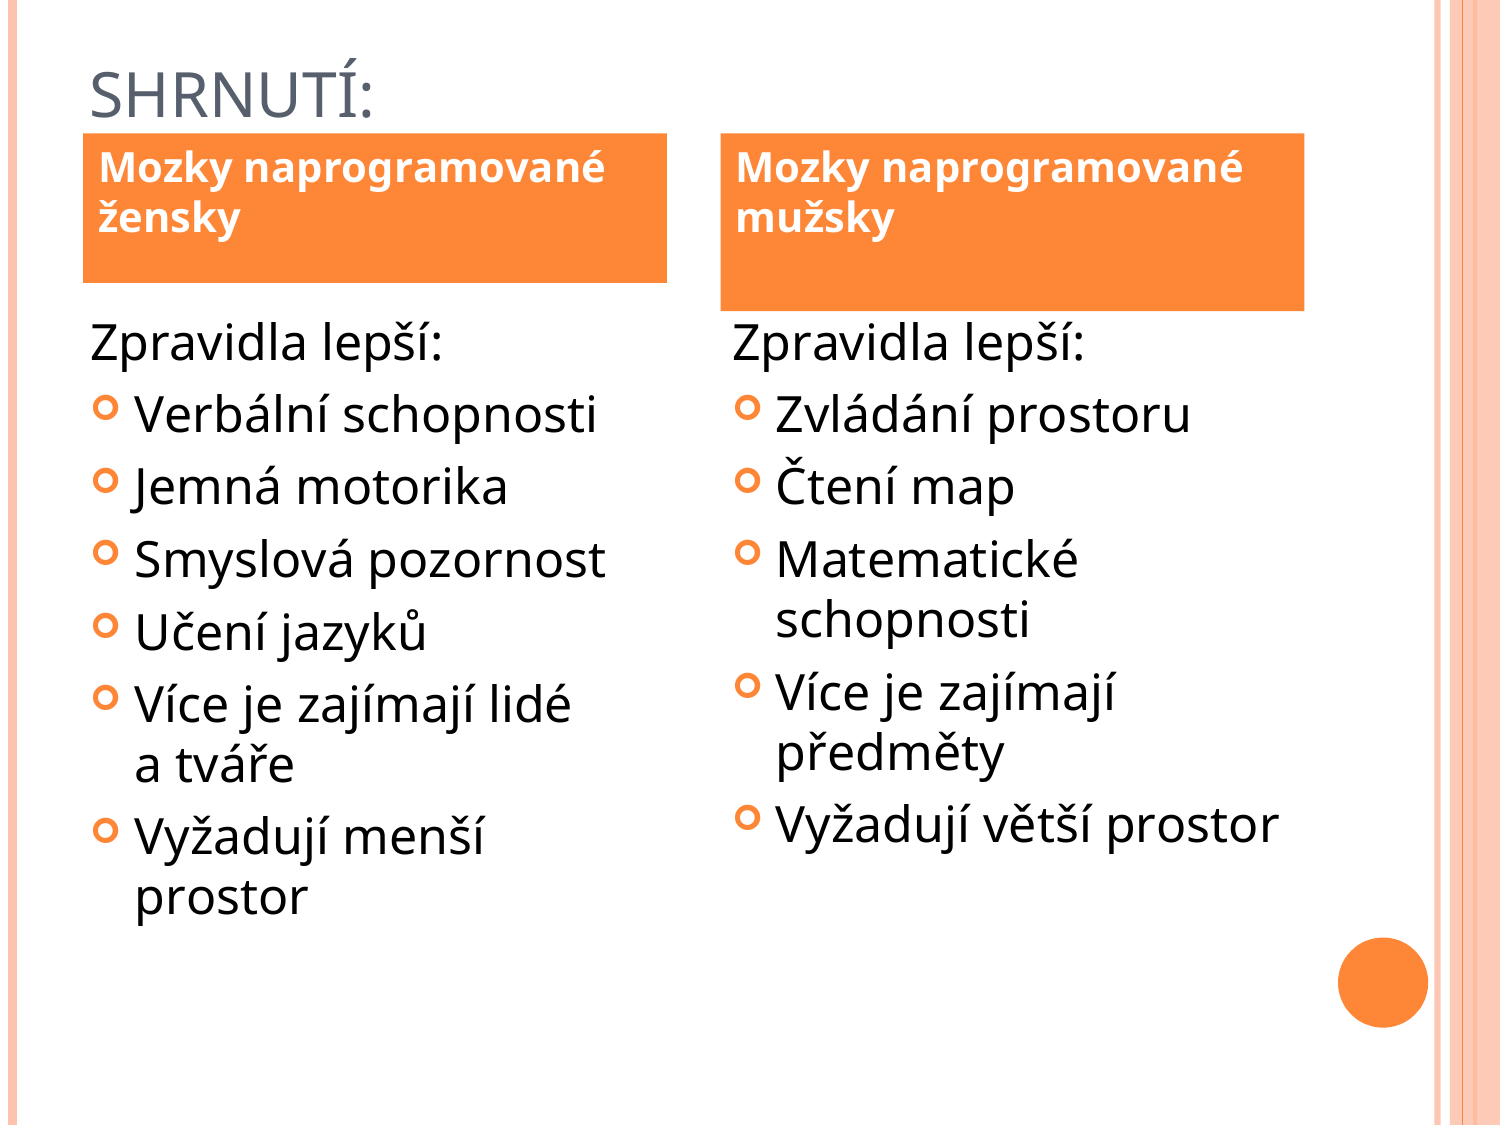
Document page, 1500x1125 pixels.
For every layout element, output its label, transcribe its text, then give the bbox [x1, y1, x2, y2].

list Mozky naprogramované mužsky [720, 133, 1305, 312]
list Mozky naprogramované žensky [83, 133, 667, 283]
list Zpravidla lepší: Verbální schopnosti Jemná motorika Smyslová pozornost Učení jazyků Více je zajímají lidé a tváře Vyžadují menší prostor [75, 302, 676, 1026]
list Zpravidla lepší: Zvládání prostoru Čtení map Matematické schopnosti Více je zajímají předměty Vyžadují větší prostor [717, 302, 1318, 1026]
title SHRNUTÍ: [74, 44, 1313, 138]
